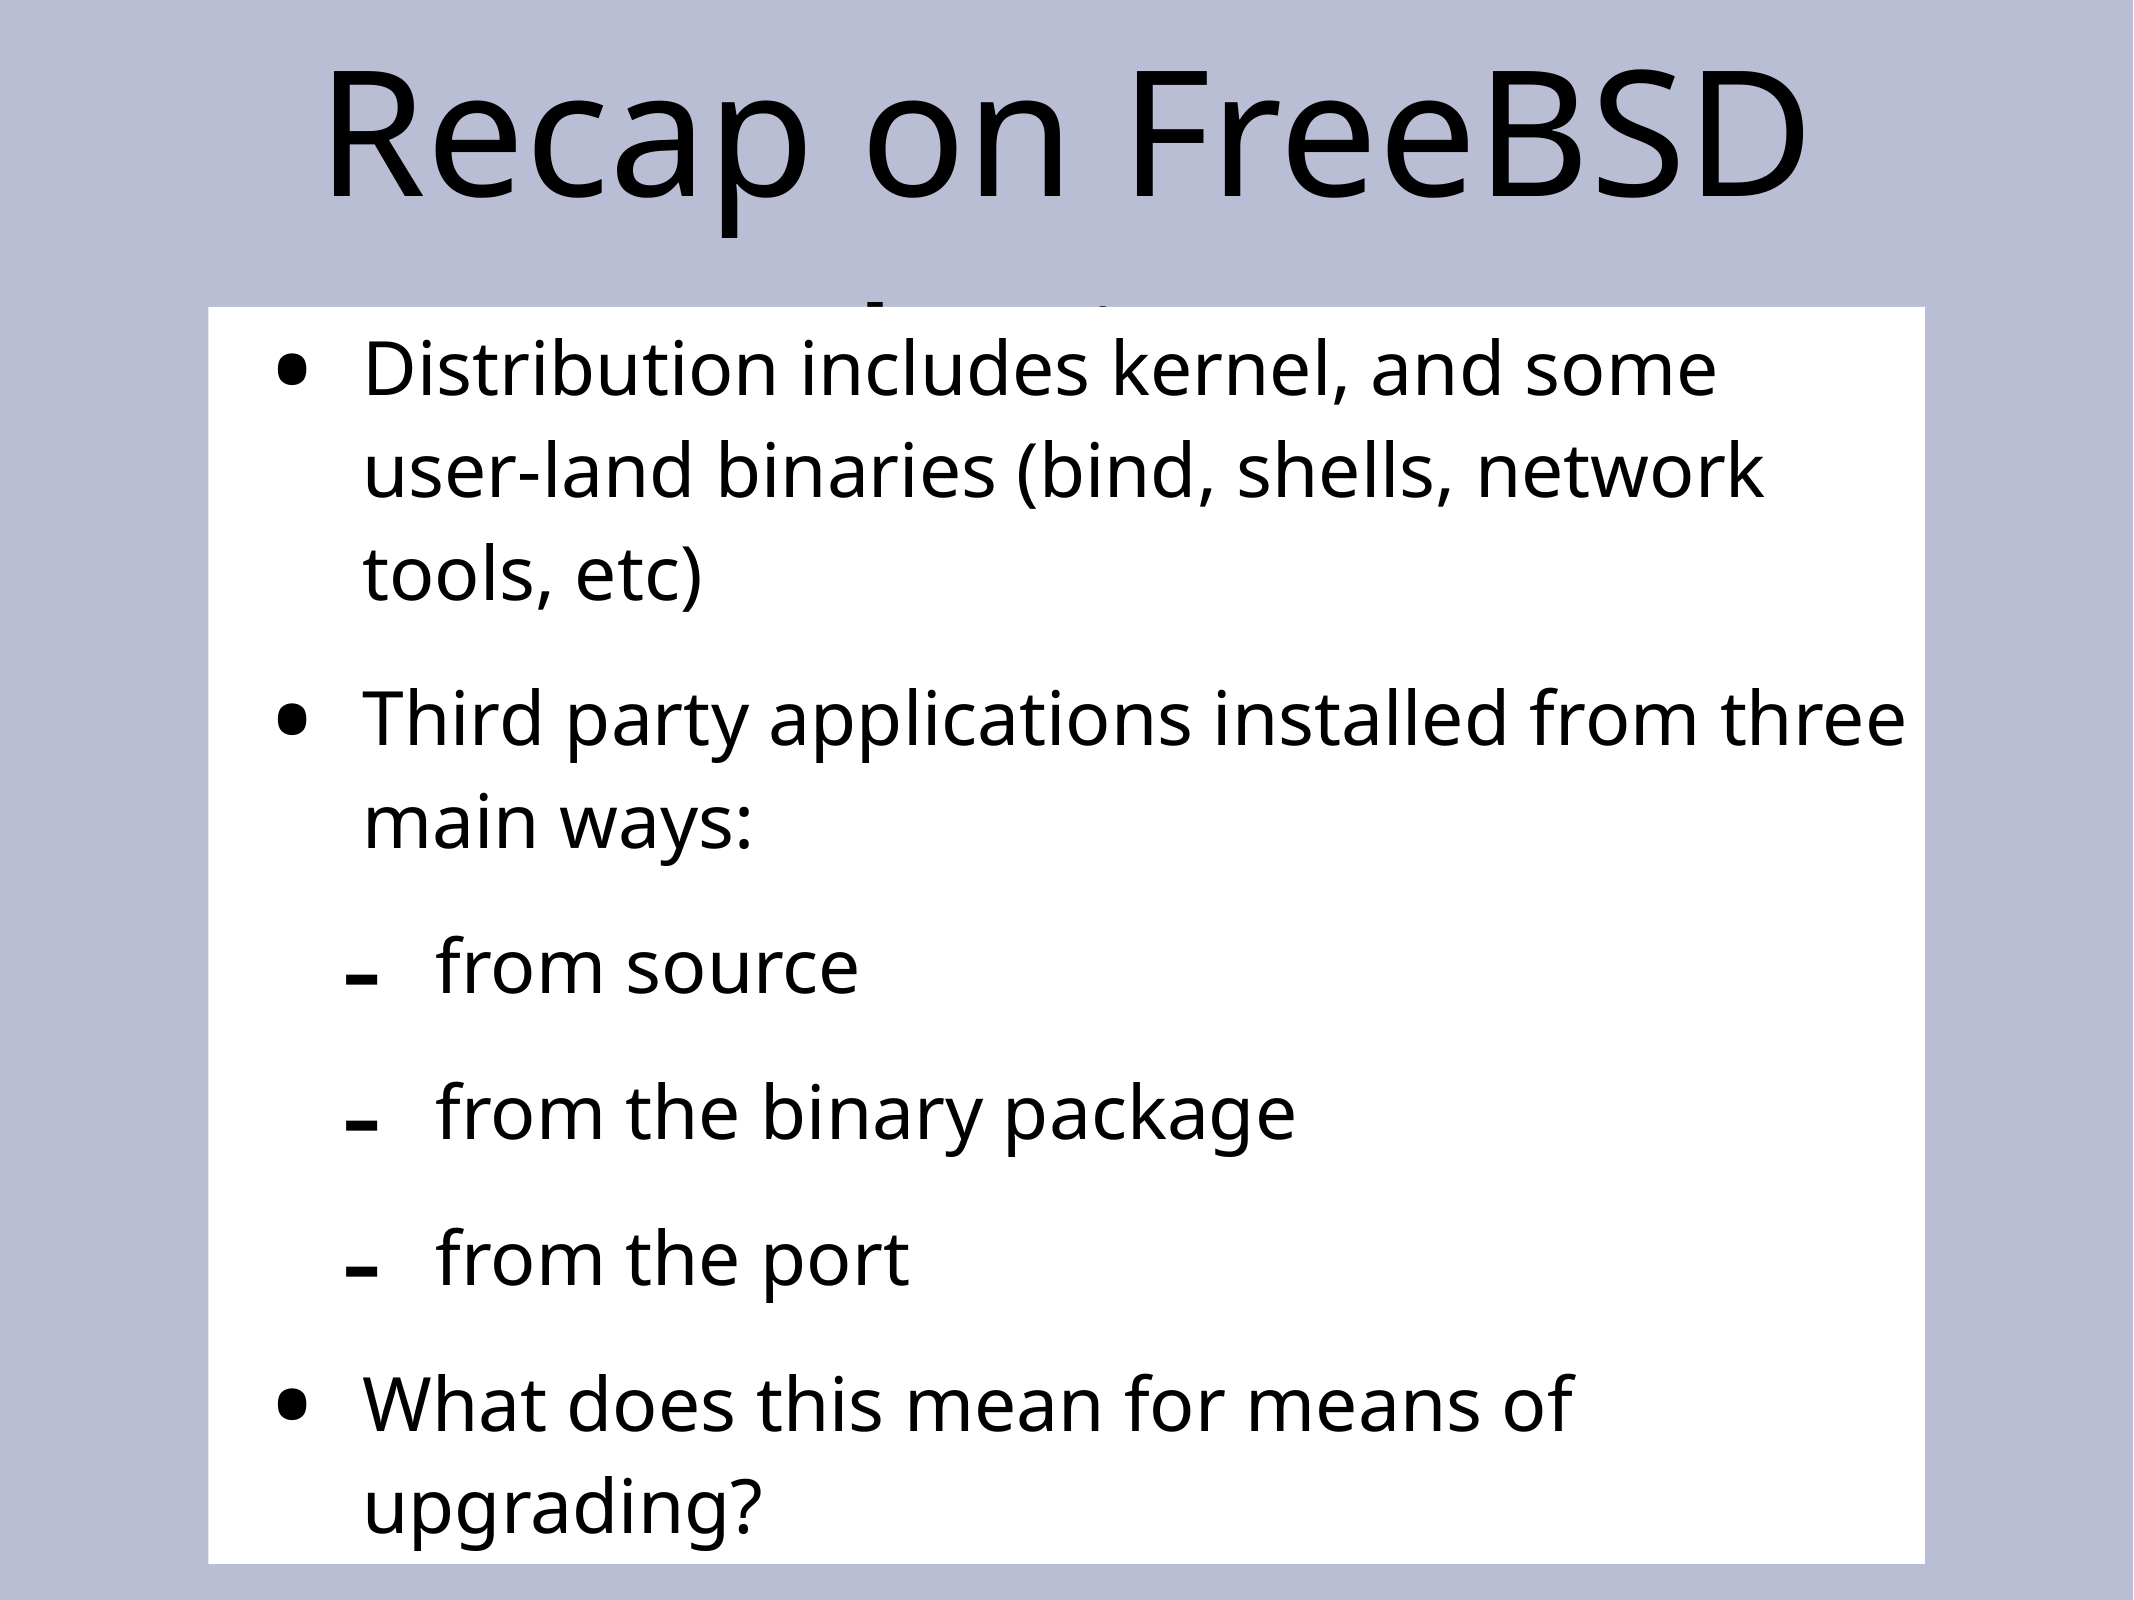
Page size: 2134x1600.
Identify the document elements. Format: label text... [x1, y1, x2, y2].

list Distribution includes kernel, and some user-land binaries (bind, shells, network tools, etc) Third party applications installed from three main ways: from source from the binary package from the port What does this mean for means of upgrading? [208, 458, 1925, 1413]
title Recap on FreeBSD design [208, 29, 1925, 306]
